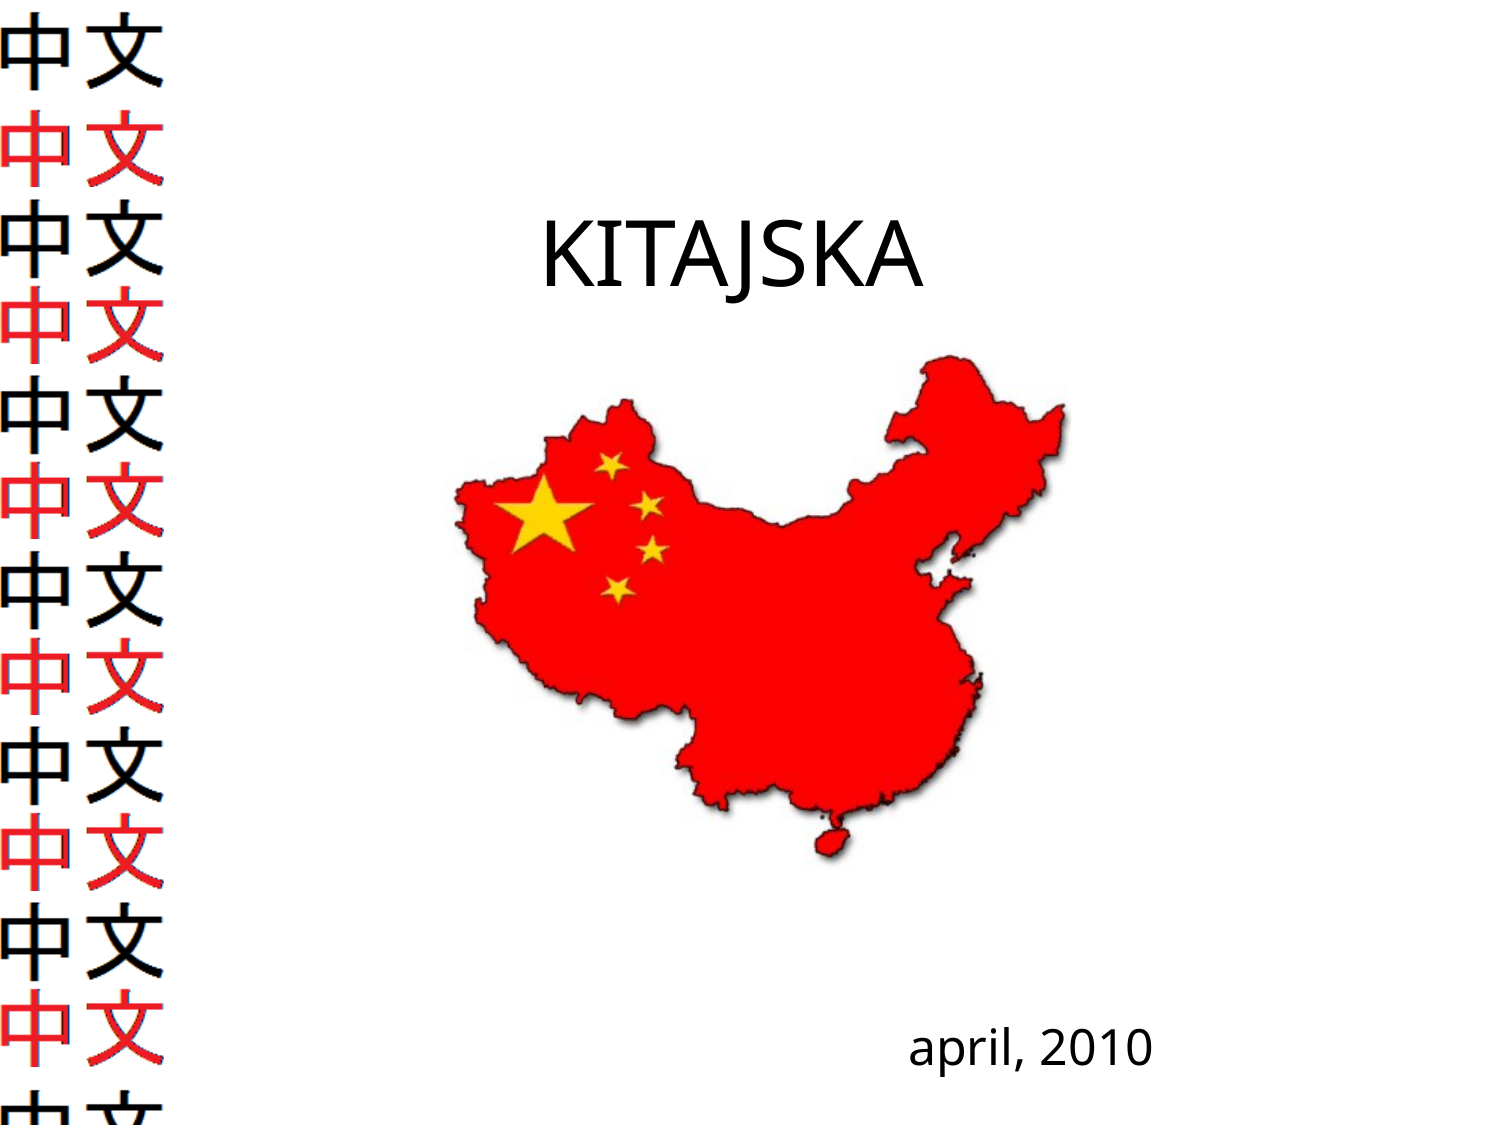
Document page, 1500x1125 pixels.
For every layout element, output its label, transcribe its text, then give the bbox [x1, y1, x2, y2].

picture [0, 0, 164, 94]
picture [445, 351, 1072, 901]
subtitle april, 2010 [750, 937, 1313, 1125]
picture [0, 1078, 164, 1125]
picture [0, 105, 164, 1067]
title KITAJSKA [164, 128, 1369, 370]
